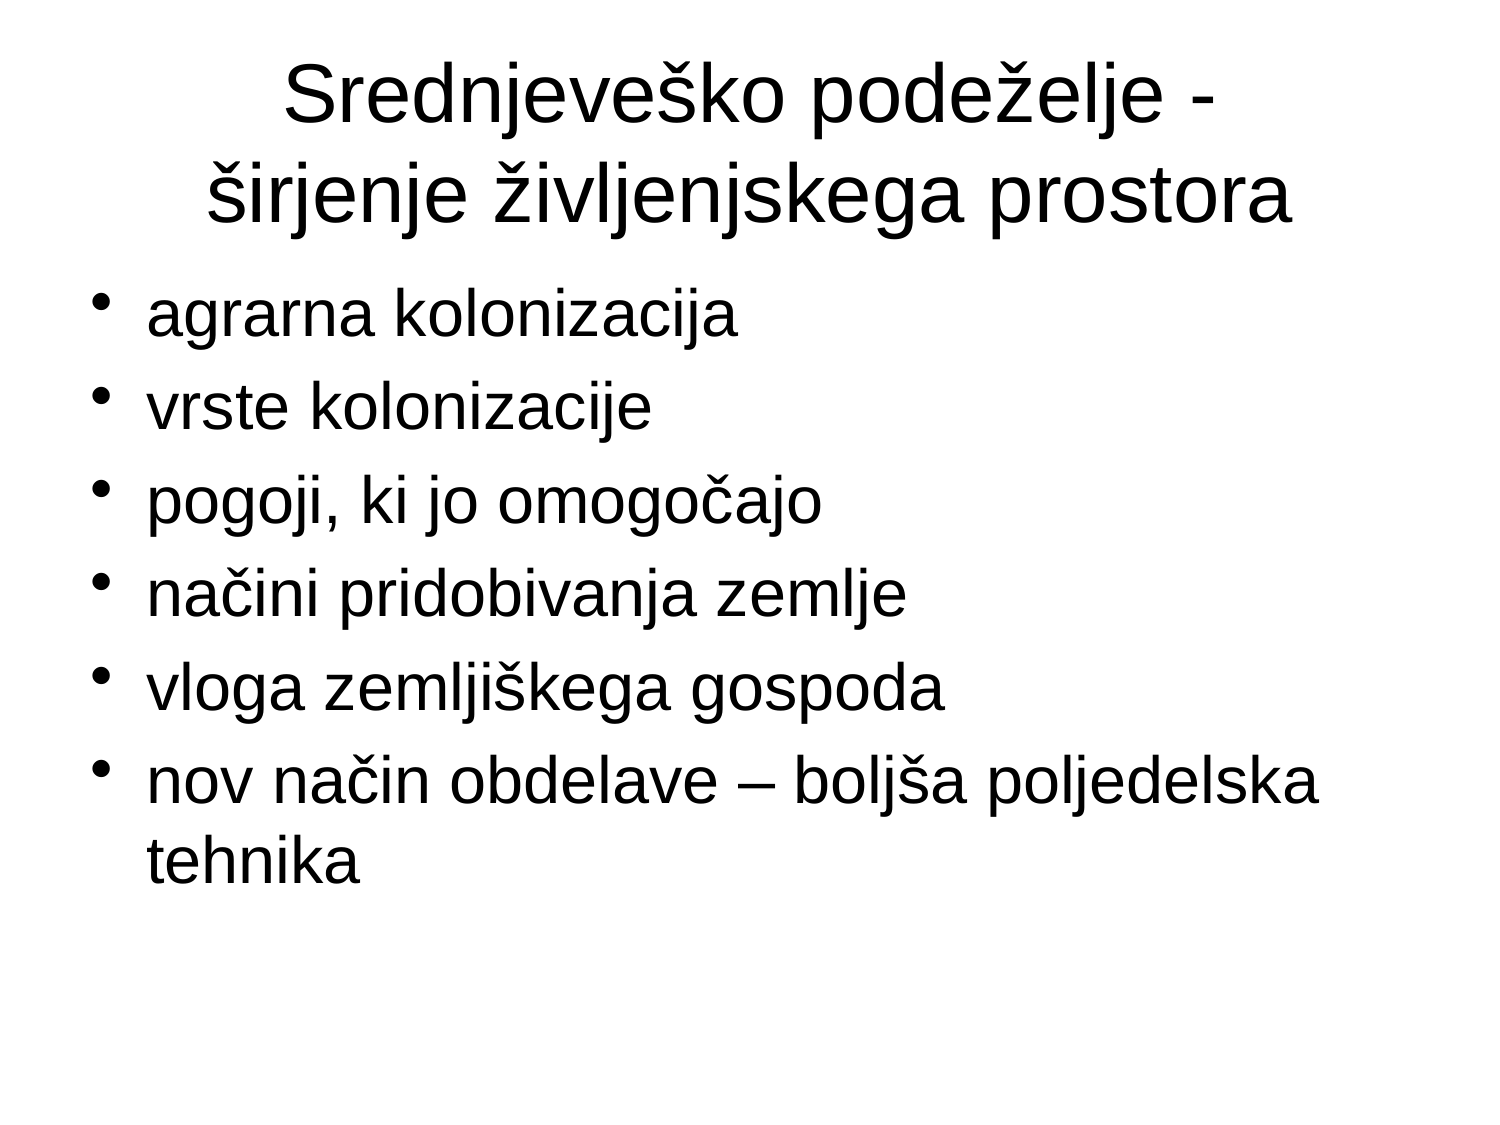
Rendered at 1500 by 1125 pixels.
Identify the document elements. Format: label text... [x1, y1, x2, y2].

list agrarna kolonizacija vrste kolonizacije pogoji, ki jo omogočajo načini pridobivanja zemlje vloga zemljiškega gospoda nov način obdelave – boljša poljedelska tehnika [75, 262, 1425, 1005]
title Srednjeveško podeželje - širjenje življenjskega prostora [75, 45, 1425, 233]
